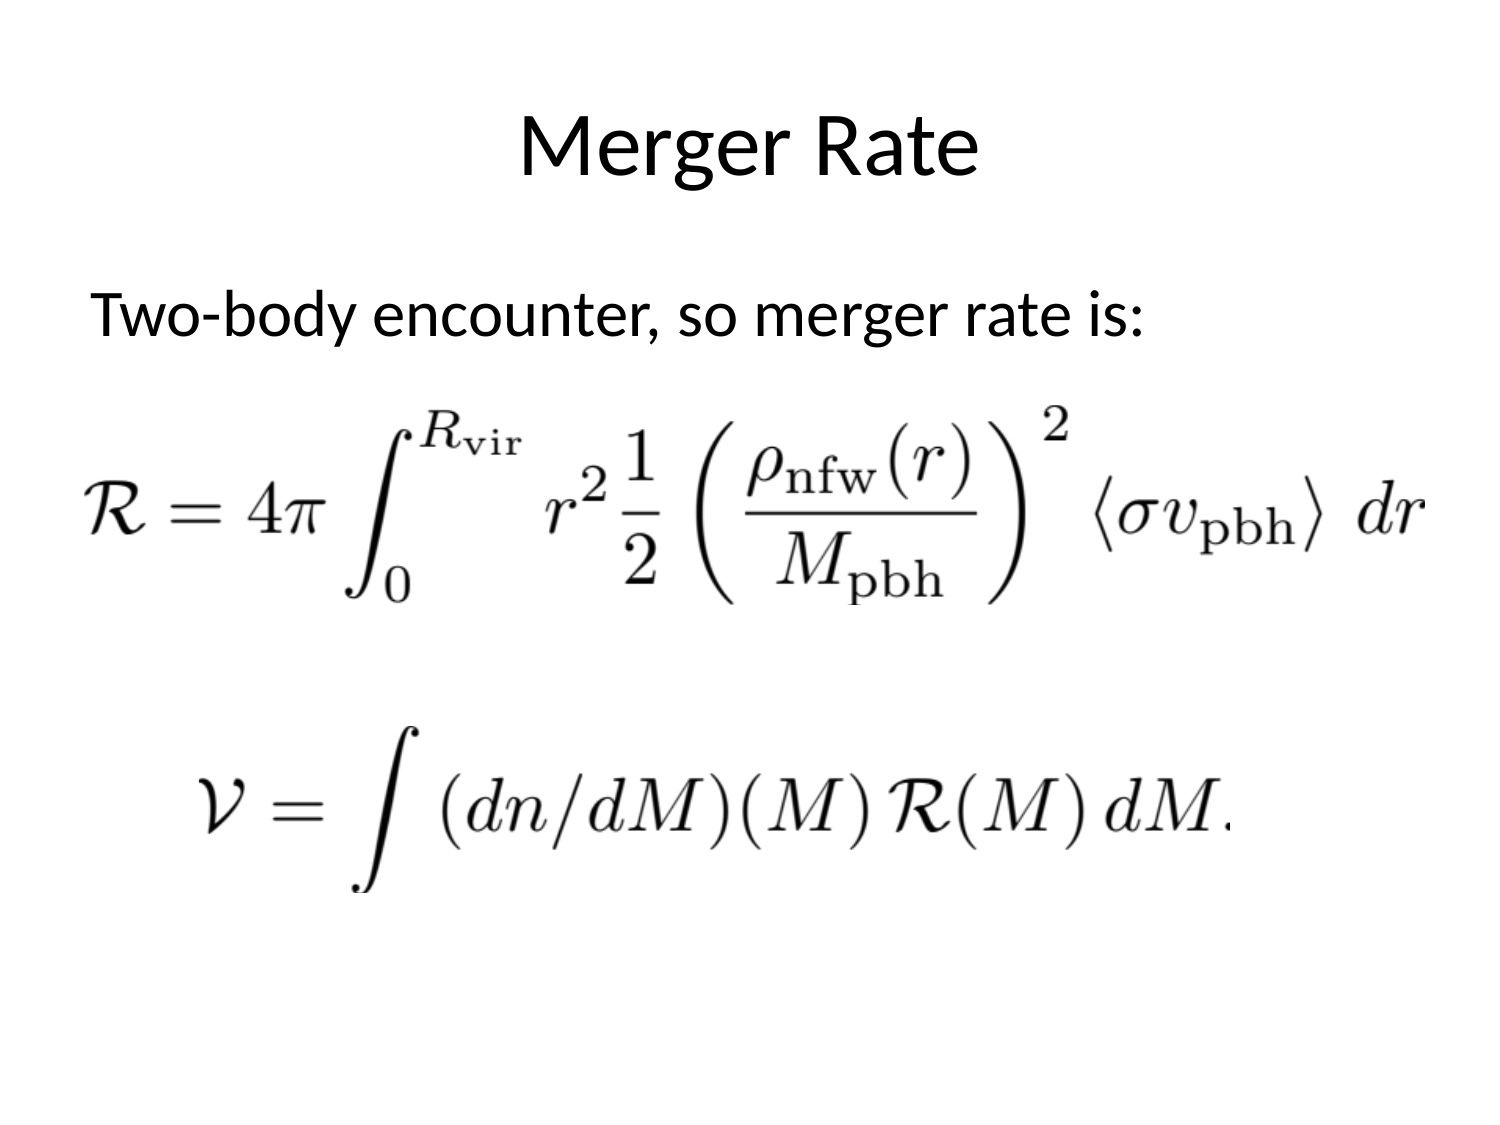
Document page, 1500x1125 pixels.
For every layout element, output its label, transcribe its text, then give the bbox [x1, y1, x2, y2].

title Merger Rate [75, 45, 1425, 233]
list Two-body encounter, so merger rate is: [75, 262, 1425, 1005]
picture [83, 404, 1425, 605]
picture [198, 726, 1231, 893]
